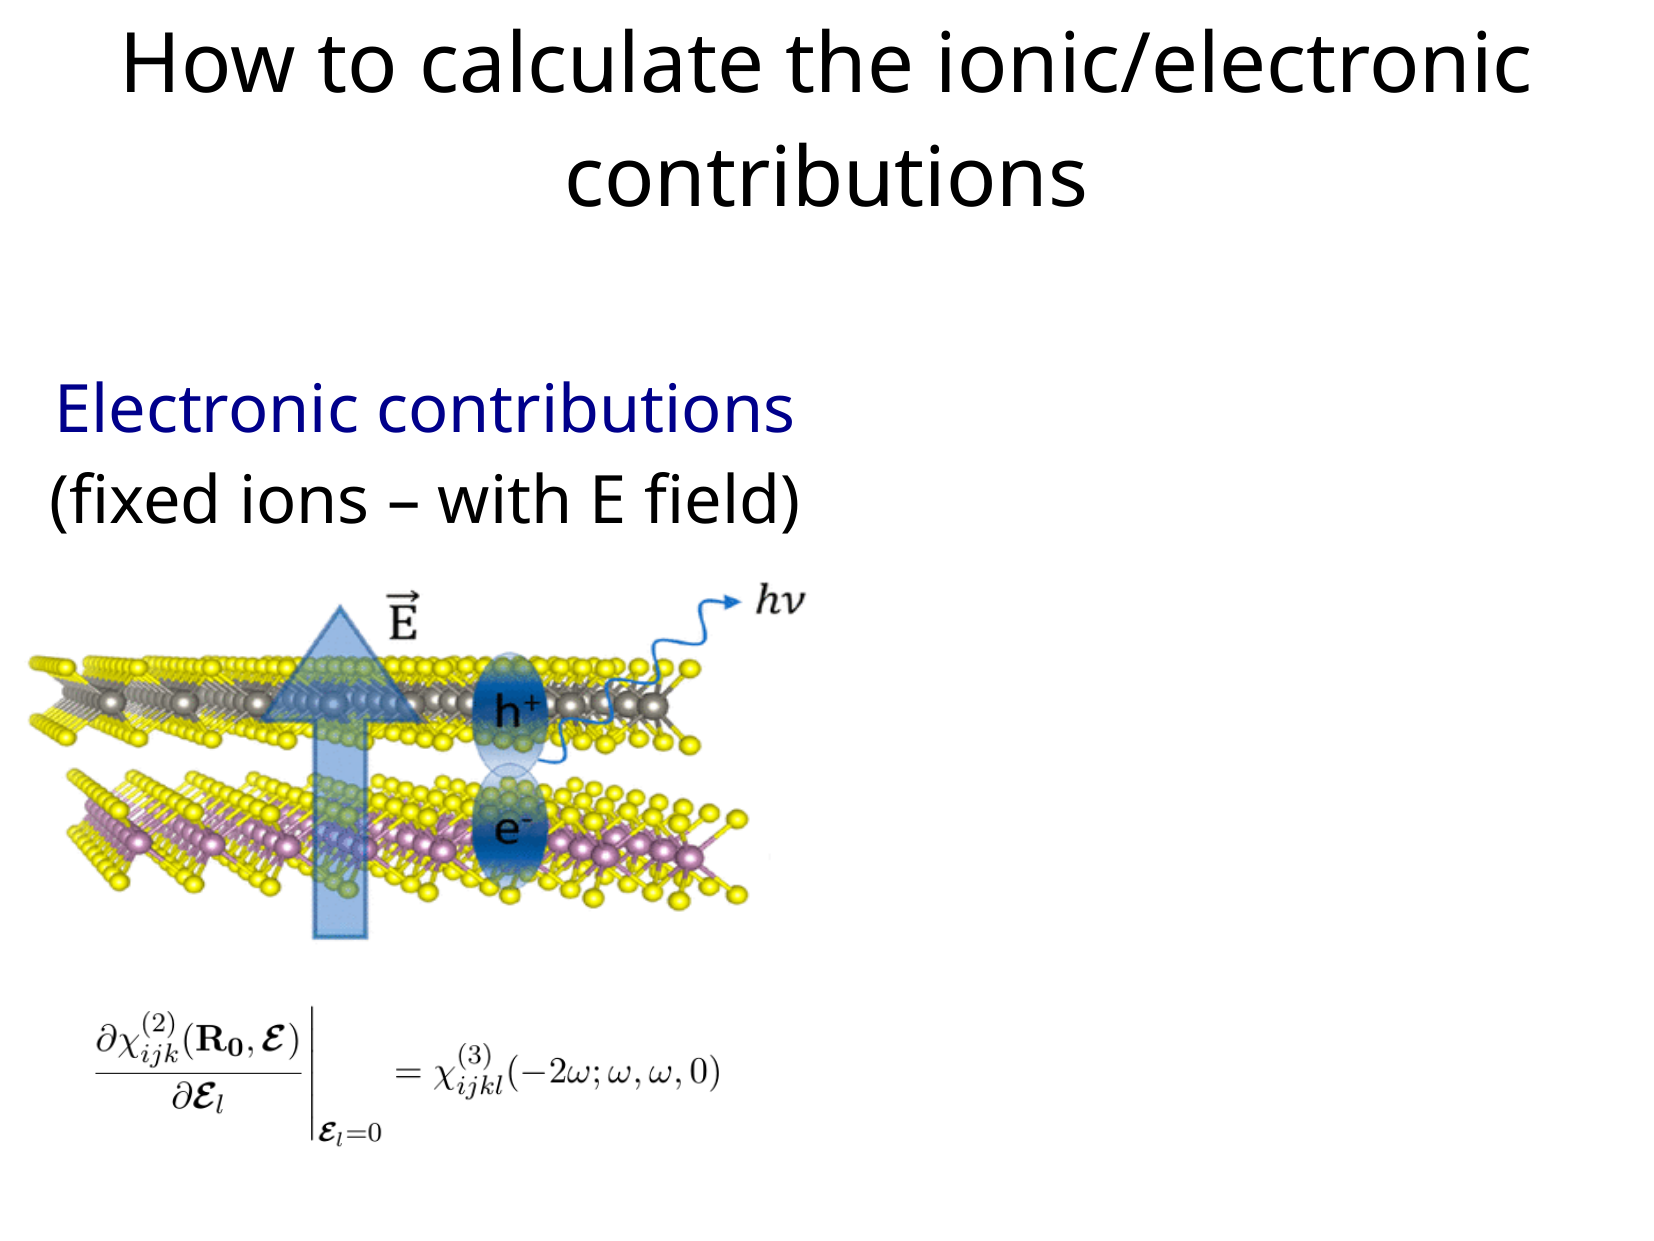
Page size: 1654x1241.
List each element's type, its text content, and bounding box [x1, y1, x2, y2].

picture [16, 572, 898, 951]
text_box Electronic contributions (fixed ions – with E field) [0, 354, 851, 656]
picture [70, 992, 736, 1158]
title How to calculate the ionic/electronic contributions [82, 0, 1571, 237]
